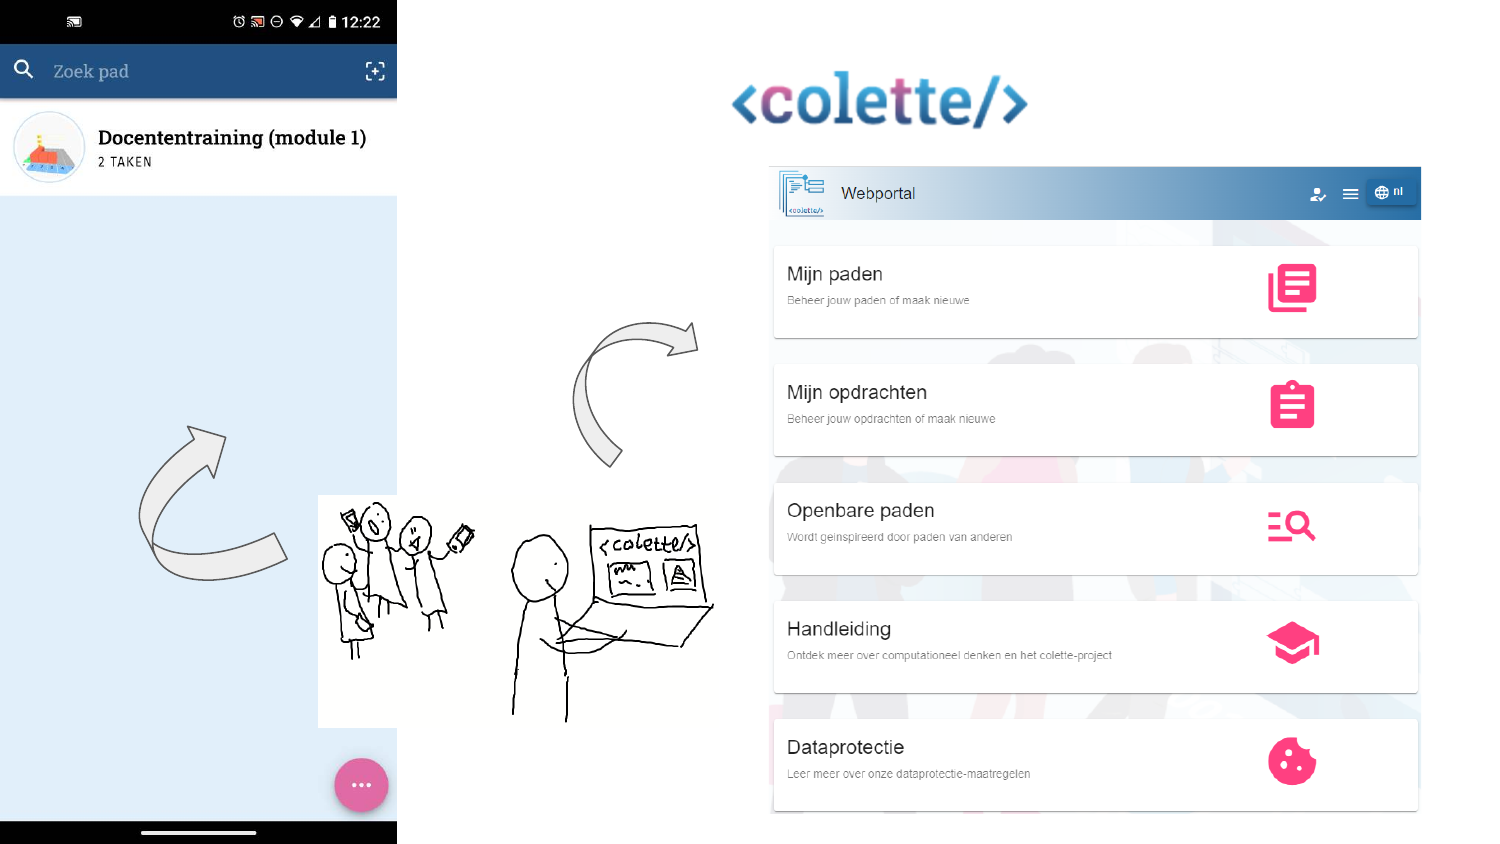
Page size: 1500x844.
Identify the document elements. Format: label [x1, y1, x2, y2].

text_box [139, 426, 288, 581]
picture [685, 35, 1422, 814]
picture [0, 0, 719, 844]
text_box [573, 322, 698, 468]
